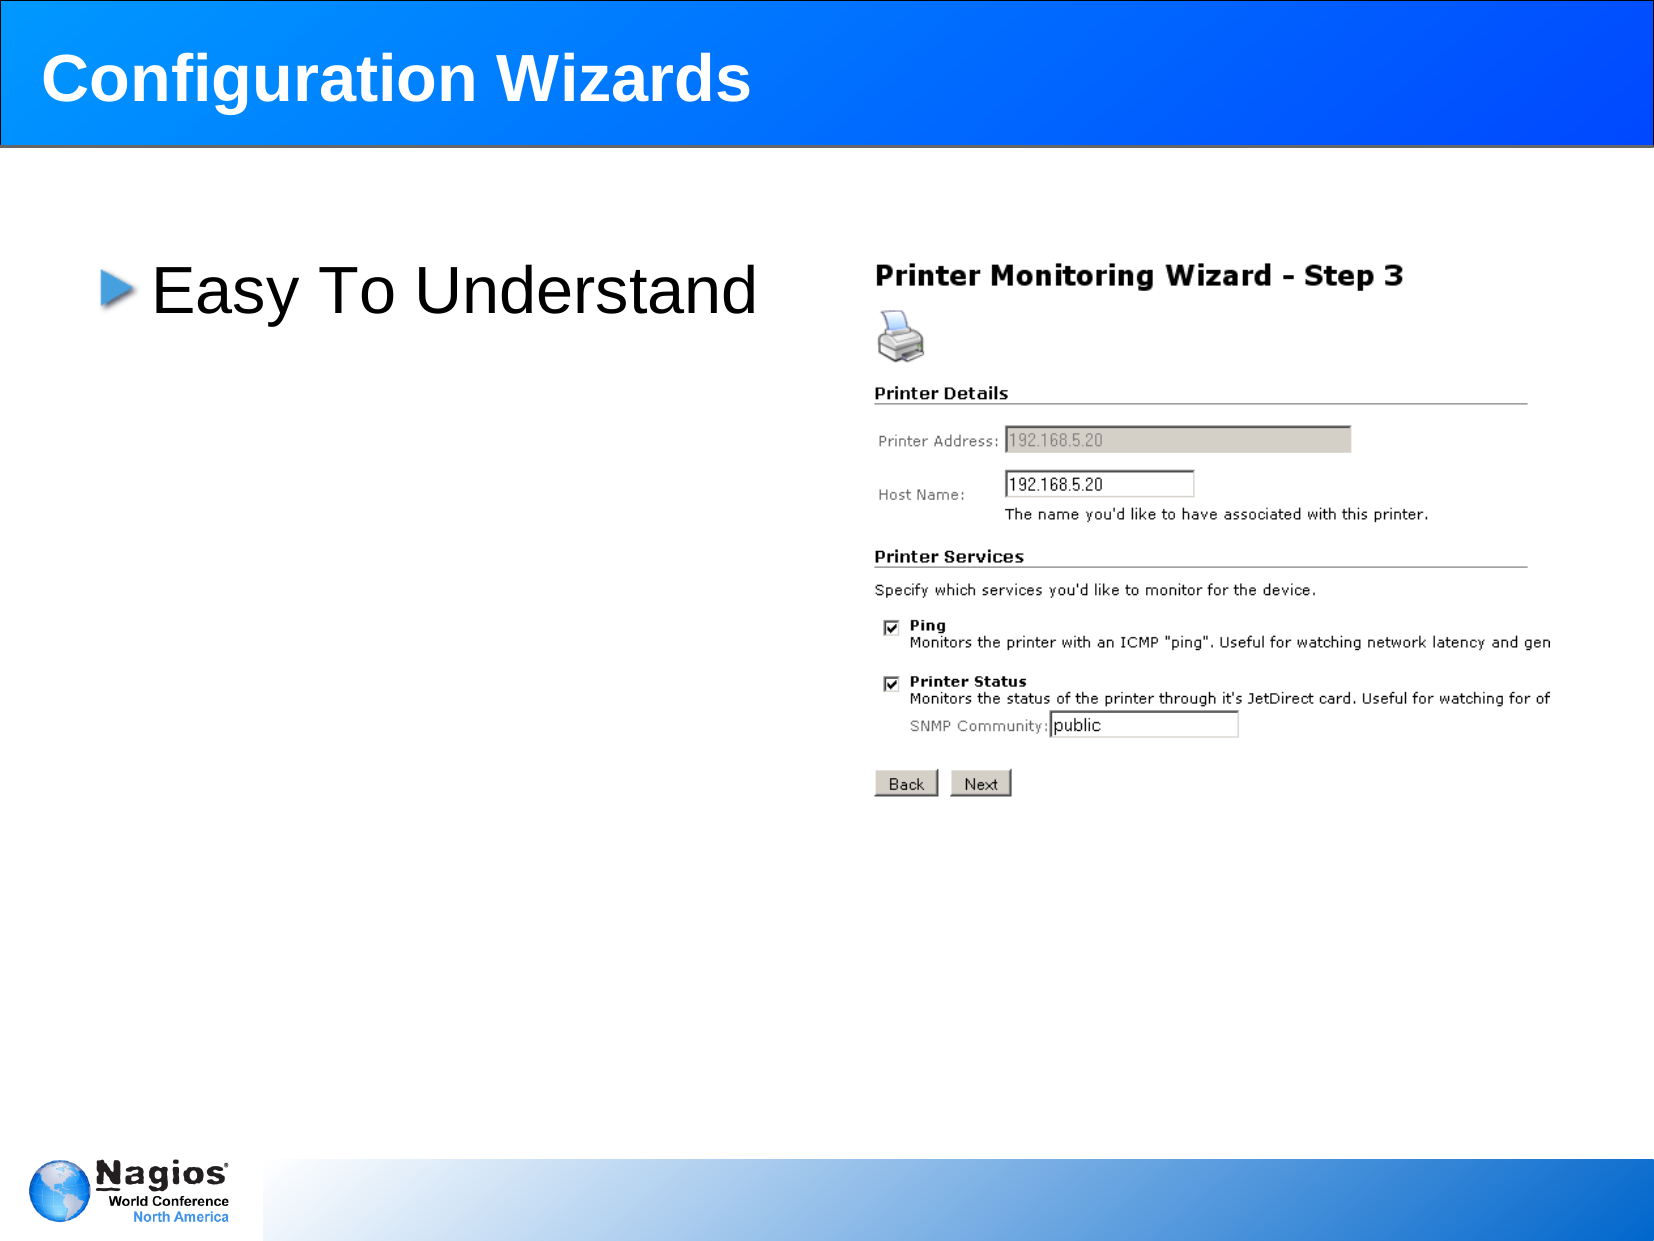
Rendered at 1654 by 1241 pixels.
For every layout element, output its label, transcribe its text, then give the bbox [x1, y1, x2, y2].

title Configuration Wizards [41, 36, 1248, 120]
picture [868, 257, 1550, 858]
list Easy To Understand [80, 253, 1569, 1058]
picture [29, 1159, 229, 1235]
